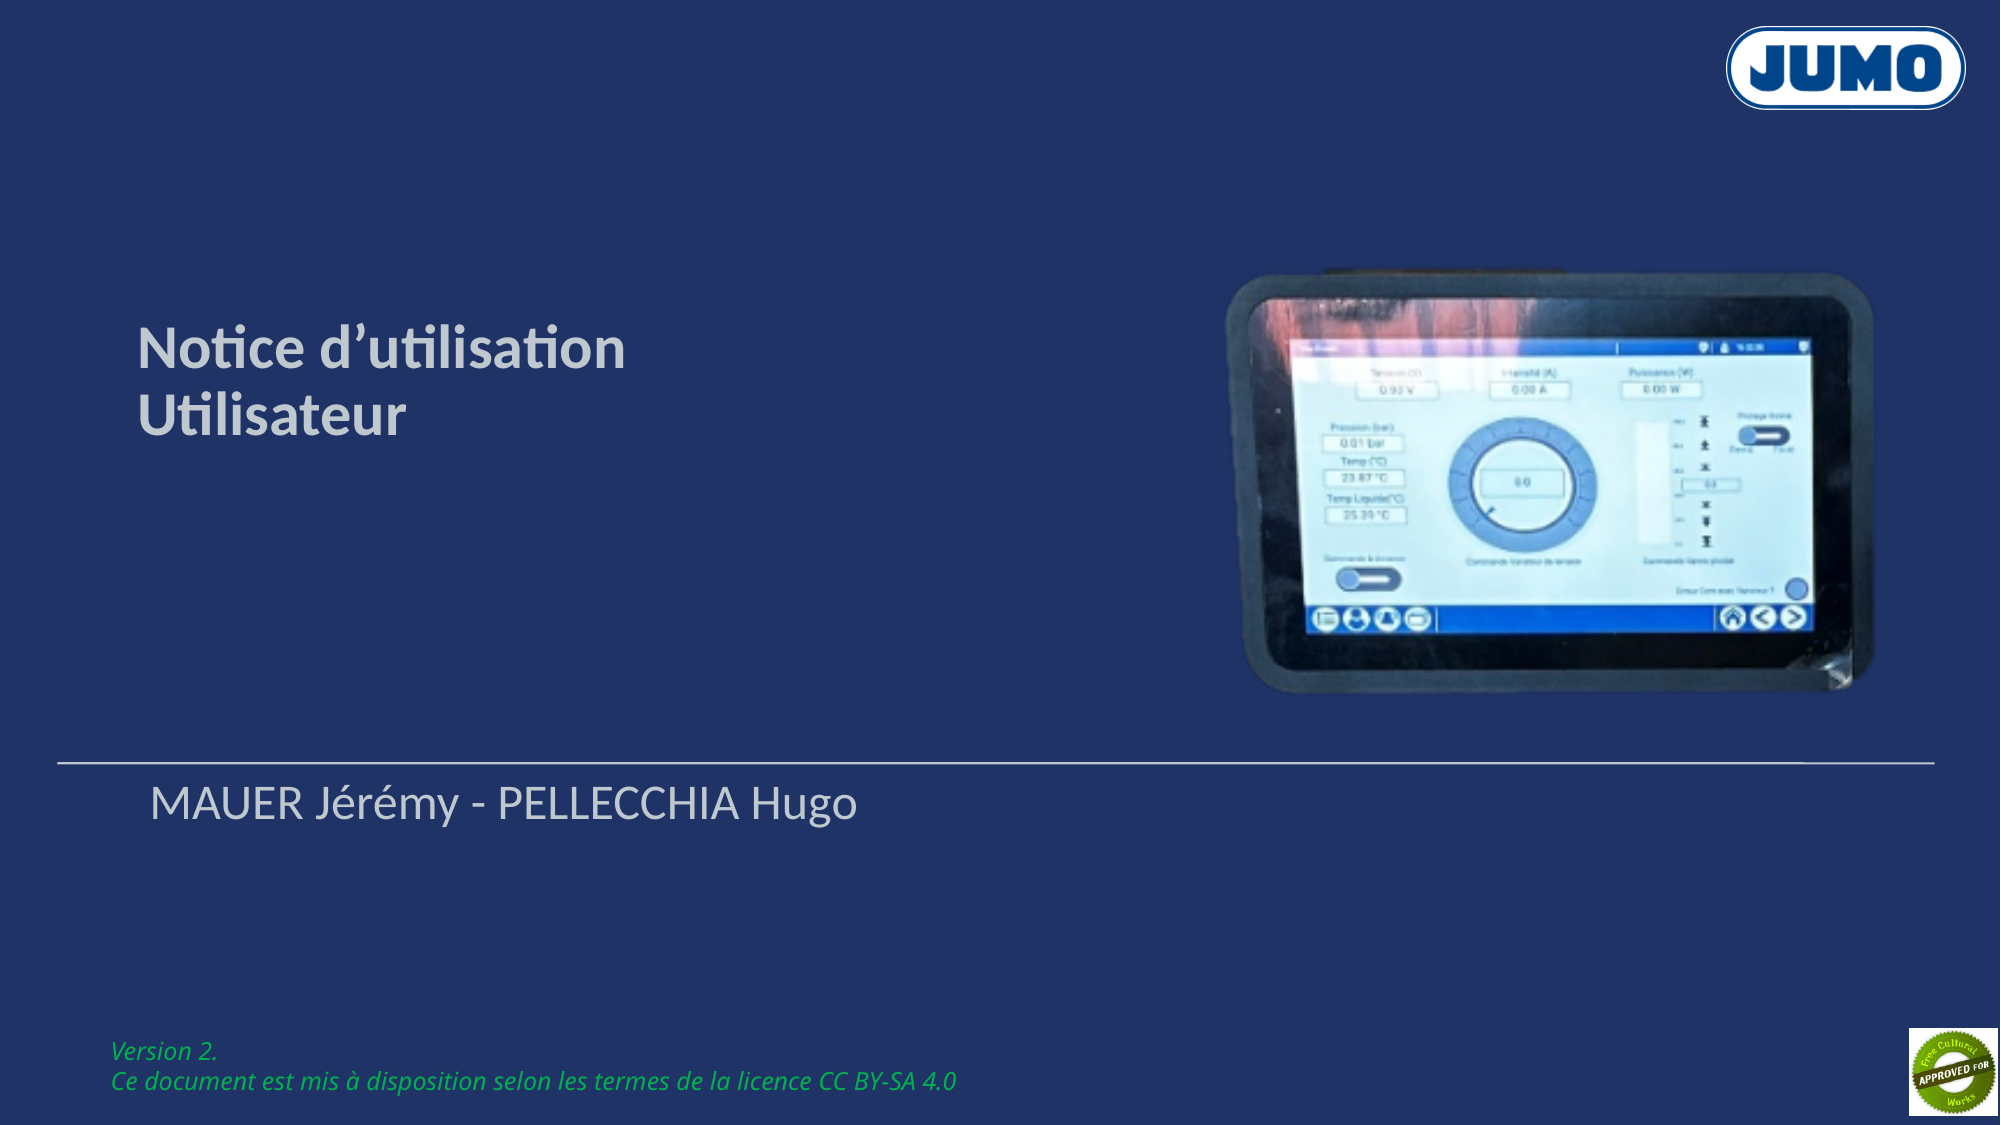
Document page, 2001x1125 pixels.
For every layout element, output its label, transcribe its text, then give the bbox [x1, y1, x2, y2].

picture [1909, 1028, 1998, 1116]
picture [1726, 26, 1966, 110]
title Notice d’utilisation Utilisateur [122, 305, 1084, 457]
text_box Version 2. Ce document est mis à disposition selon les termes de la licence CC BY-SA 4.0 [95, 1028, 980, 1103]
list MAUER Jérémy - PELLECCHIA Hugo [134, 768, 1072, 839]
picture [1192, 227, 1926, 727]
